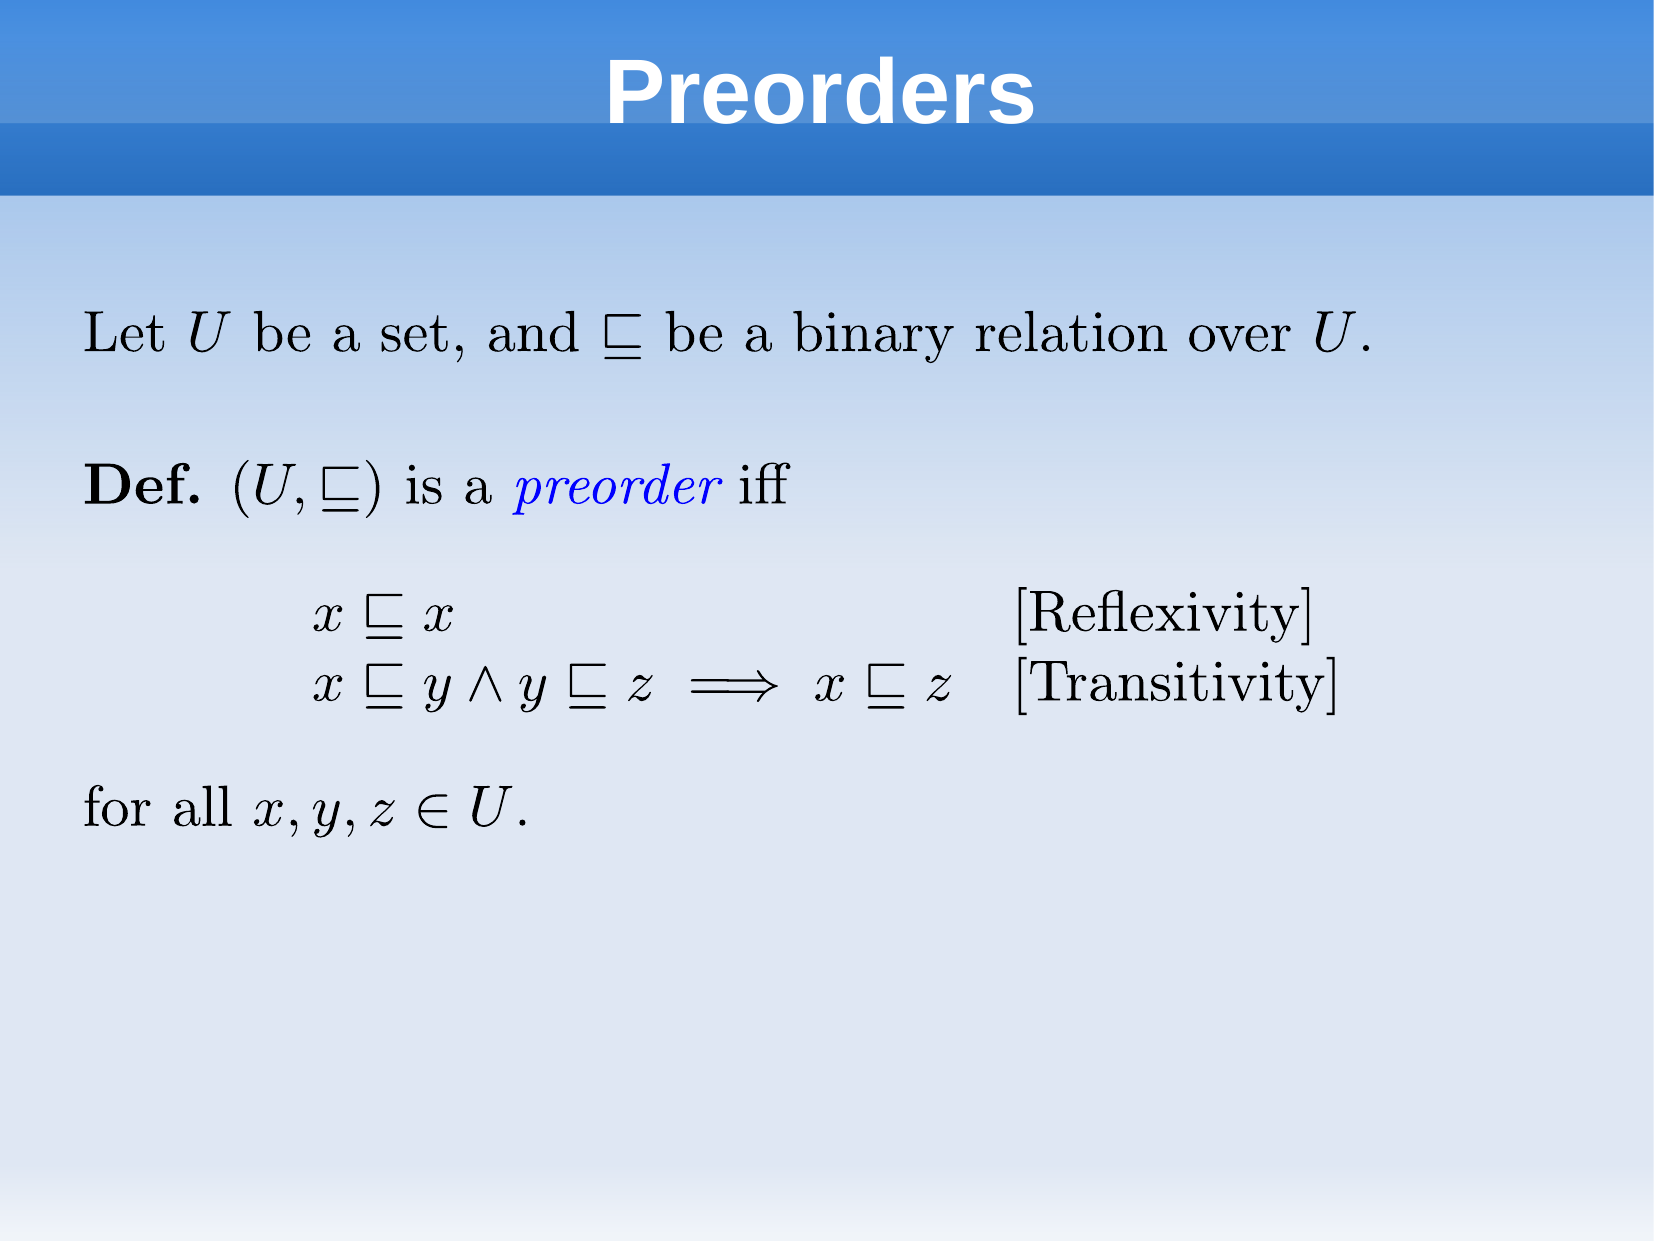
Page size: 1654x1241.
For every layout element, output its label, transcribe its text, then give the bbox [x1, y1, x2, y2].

title Preorders [76, 0, 1565, 196]
text_box [82, 310, 1375, 838]
picture [0, 0, 1654, 1241]
